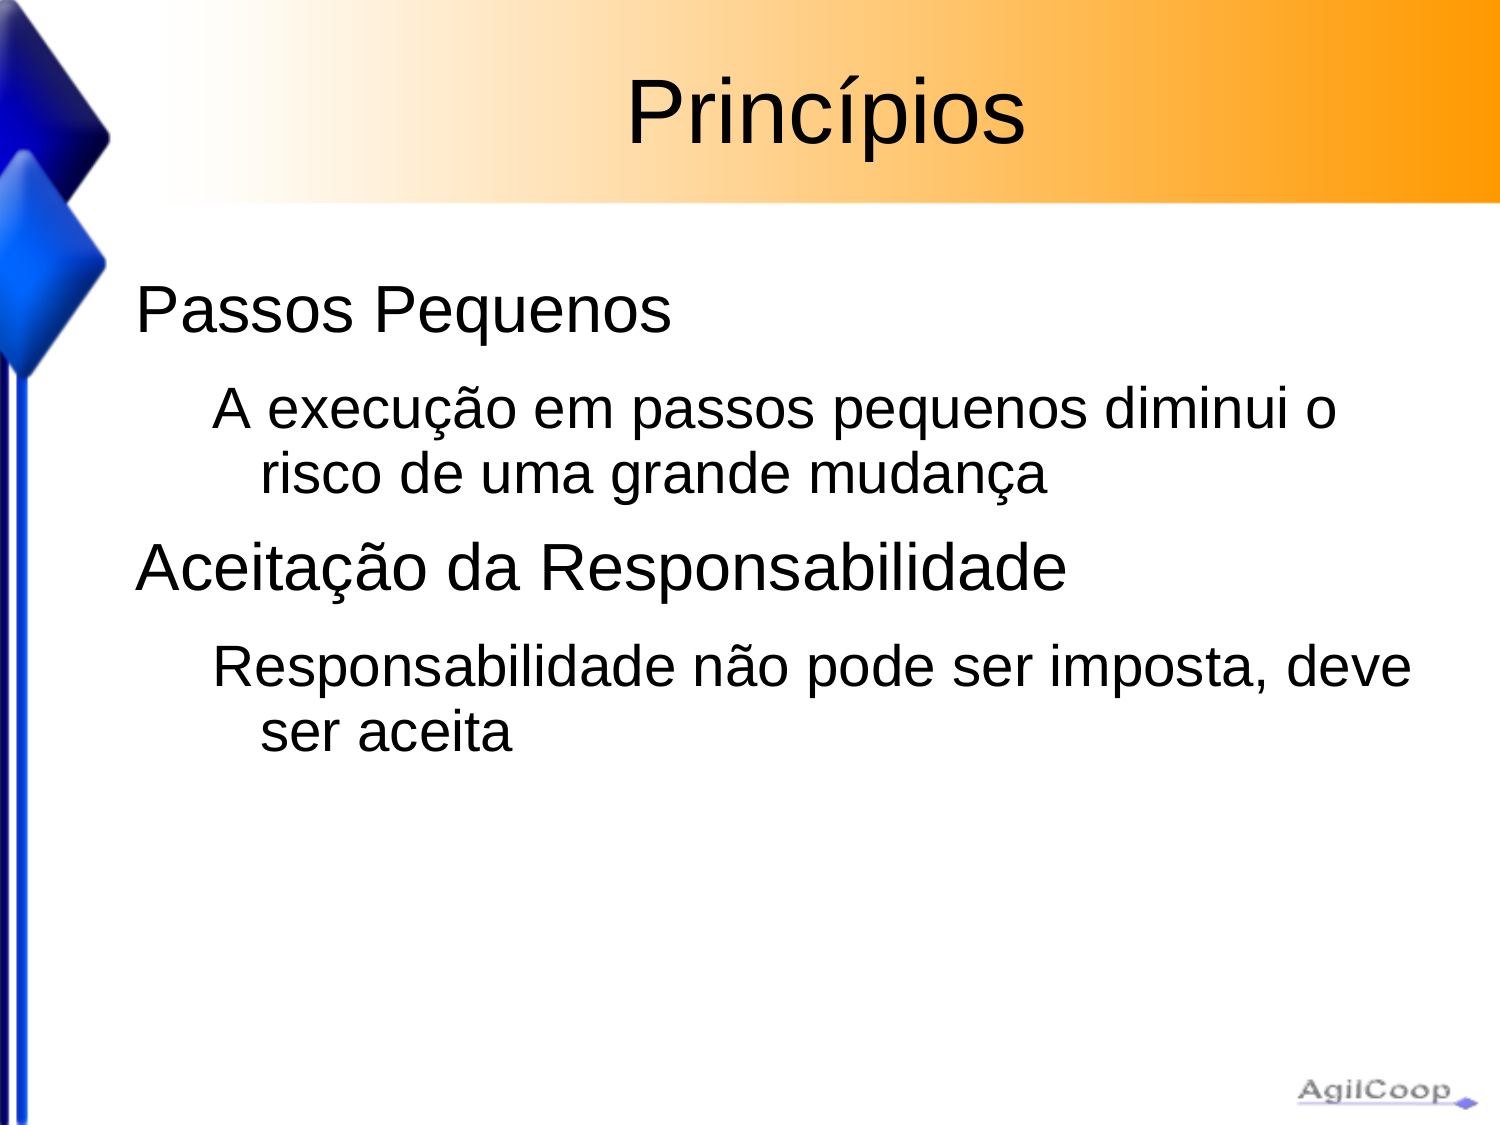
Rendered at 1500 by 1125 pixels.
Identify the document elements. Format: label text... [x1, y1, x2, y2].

title Princípios [82, 8, 1500, 216]
picture [0, 0, 1500, 1125]
list Passos Pequenos A execução em passos pequenos diminui o risco de uma grande mudança Aceitação da Responsabilidade Responsabilidade não pode ser imposta, deve ser aceita [118, 271, 1477, 1123]
